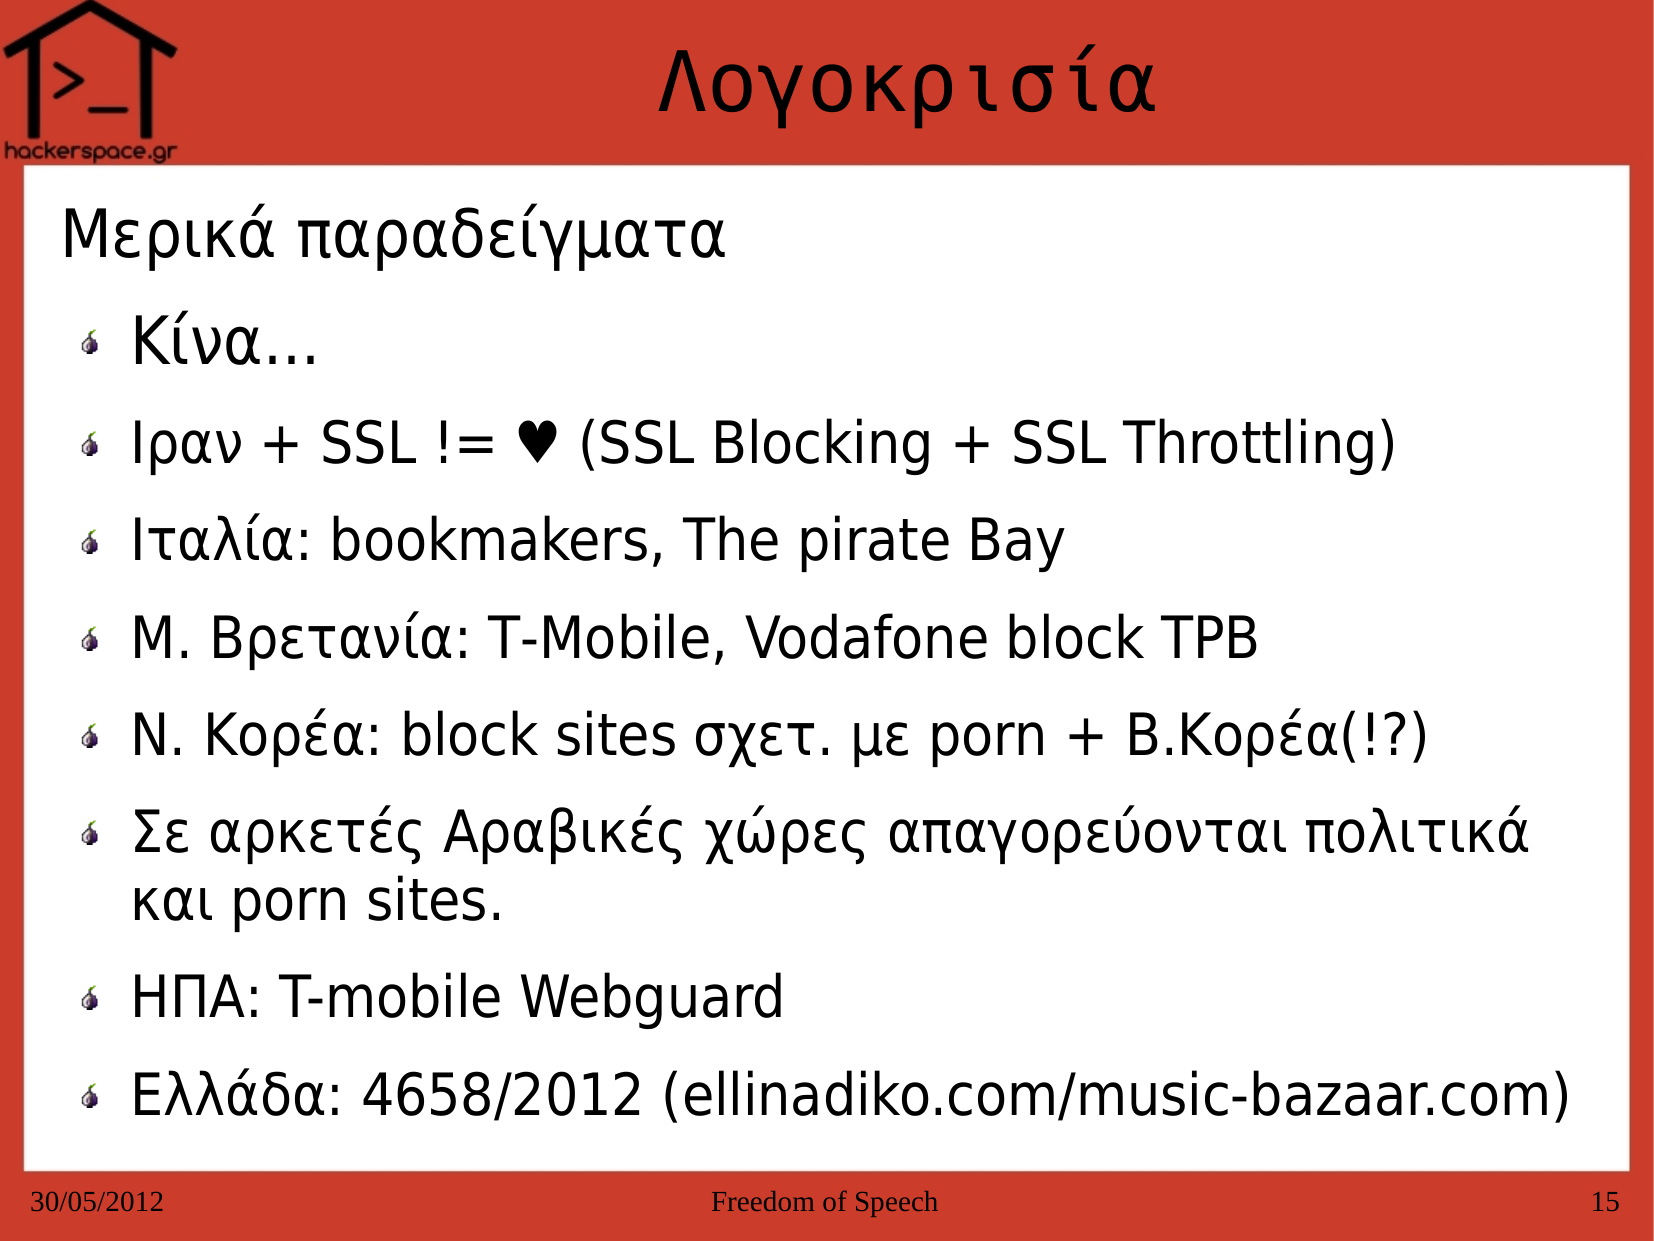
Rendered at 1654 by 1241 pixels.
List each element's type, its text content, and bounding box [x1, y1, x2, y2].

list Μερικά παραδείγματα Κίνα... Ιραν + SSL != ♥ (SSL Blocking + SSL Throttling) Ιταλία: bookmakers, The pirate Bay Μ. Βρετανία: Τ-Mobile, Vodafone block TPB Ν. Κορέα: block sites σχετ. με porn + Β.Κορέα(!?) Σε αρκετές Αραβικές χώρες απαγορεύονται πολιτικά και porn sites. ΗΠΑ: T-mobile Webguard Ελλάδα: 4658/2012 (ellinadiko.com/music-bazaar.com) [60, 195, 1591, 1141]
picture [0, 0, 1654, 1241]
title Λογοκρισία [195, 15, 1621, 151]
